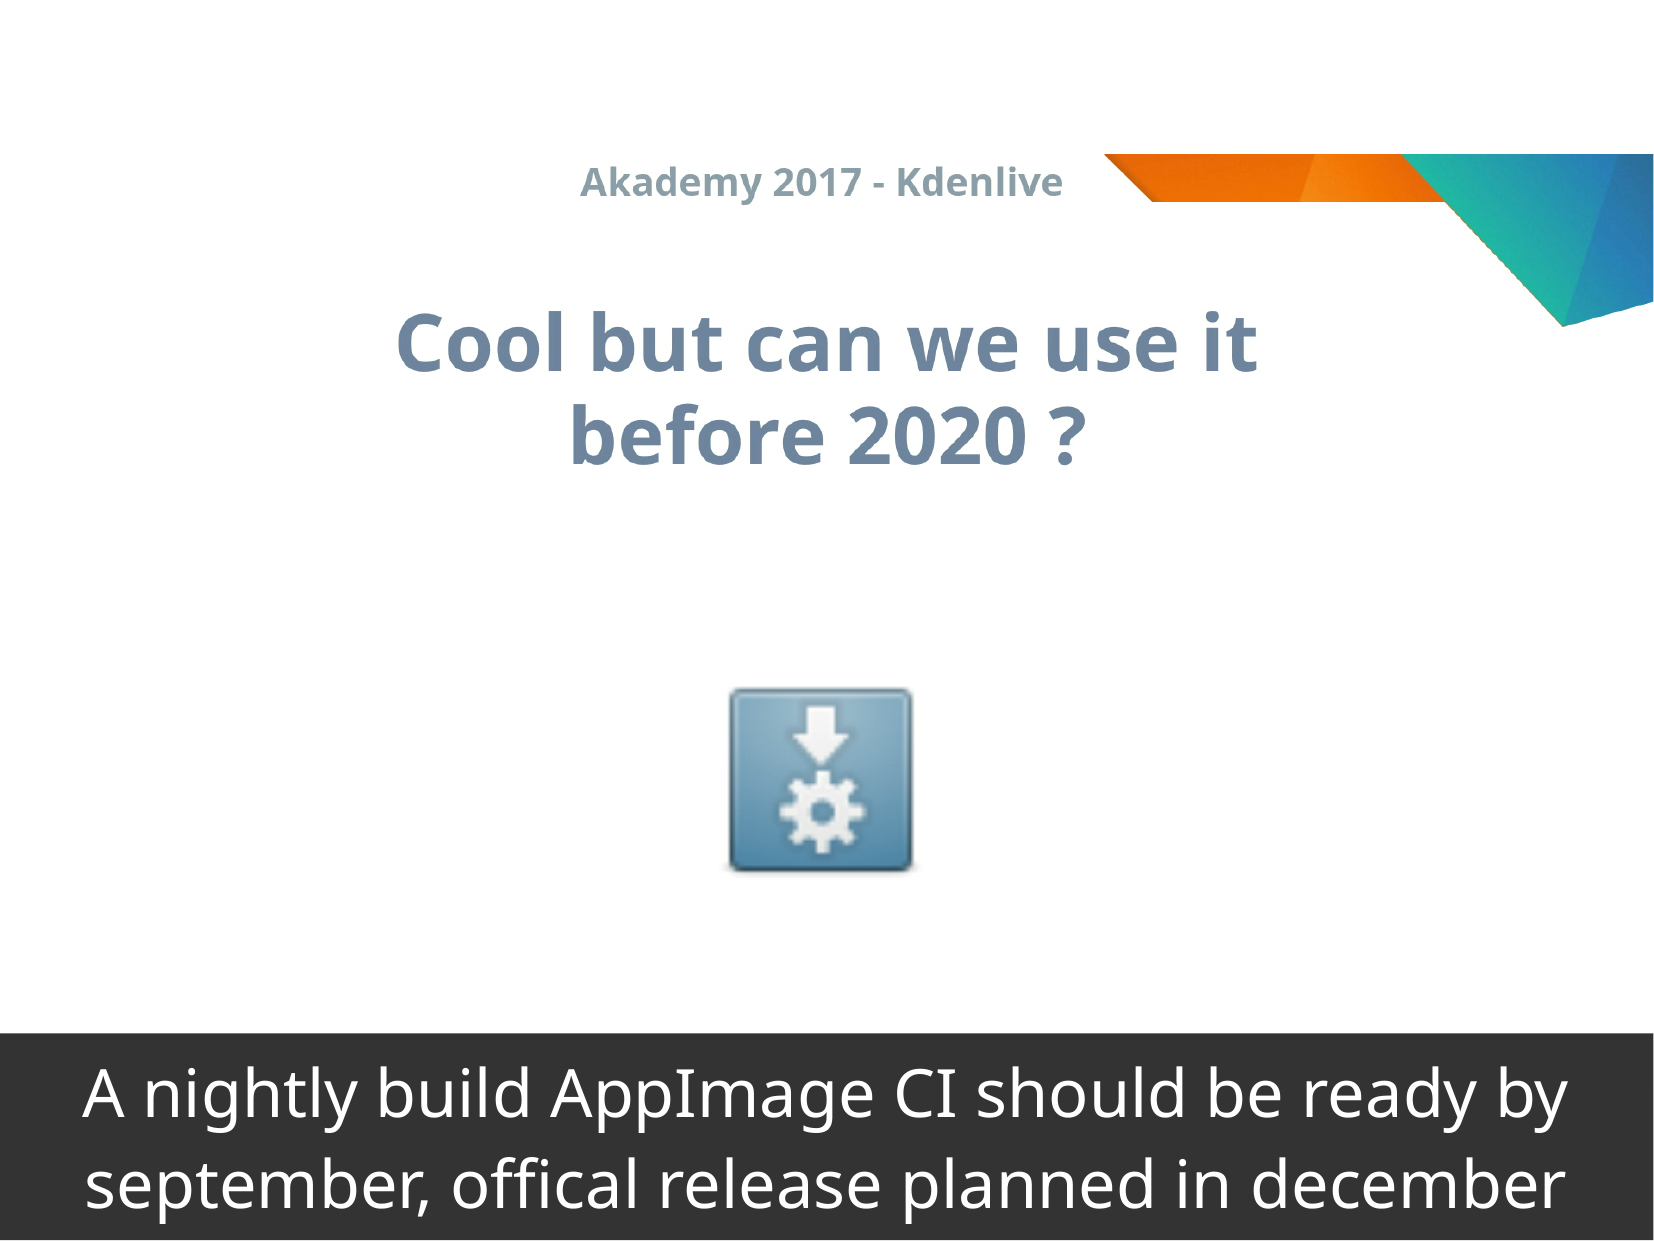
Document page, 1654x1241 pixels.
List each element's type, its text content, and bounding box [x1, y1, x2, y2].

title A nightly build AppImage CI should be ready by september, offical release planned in december [0, 1033, 1654, 1241]
picture [0, 154, 1654, 1033]
